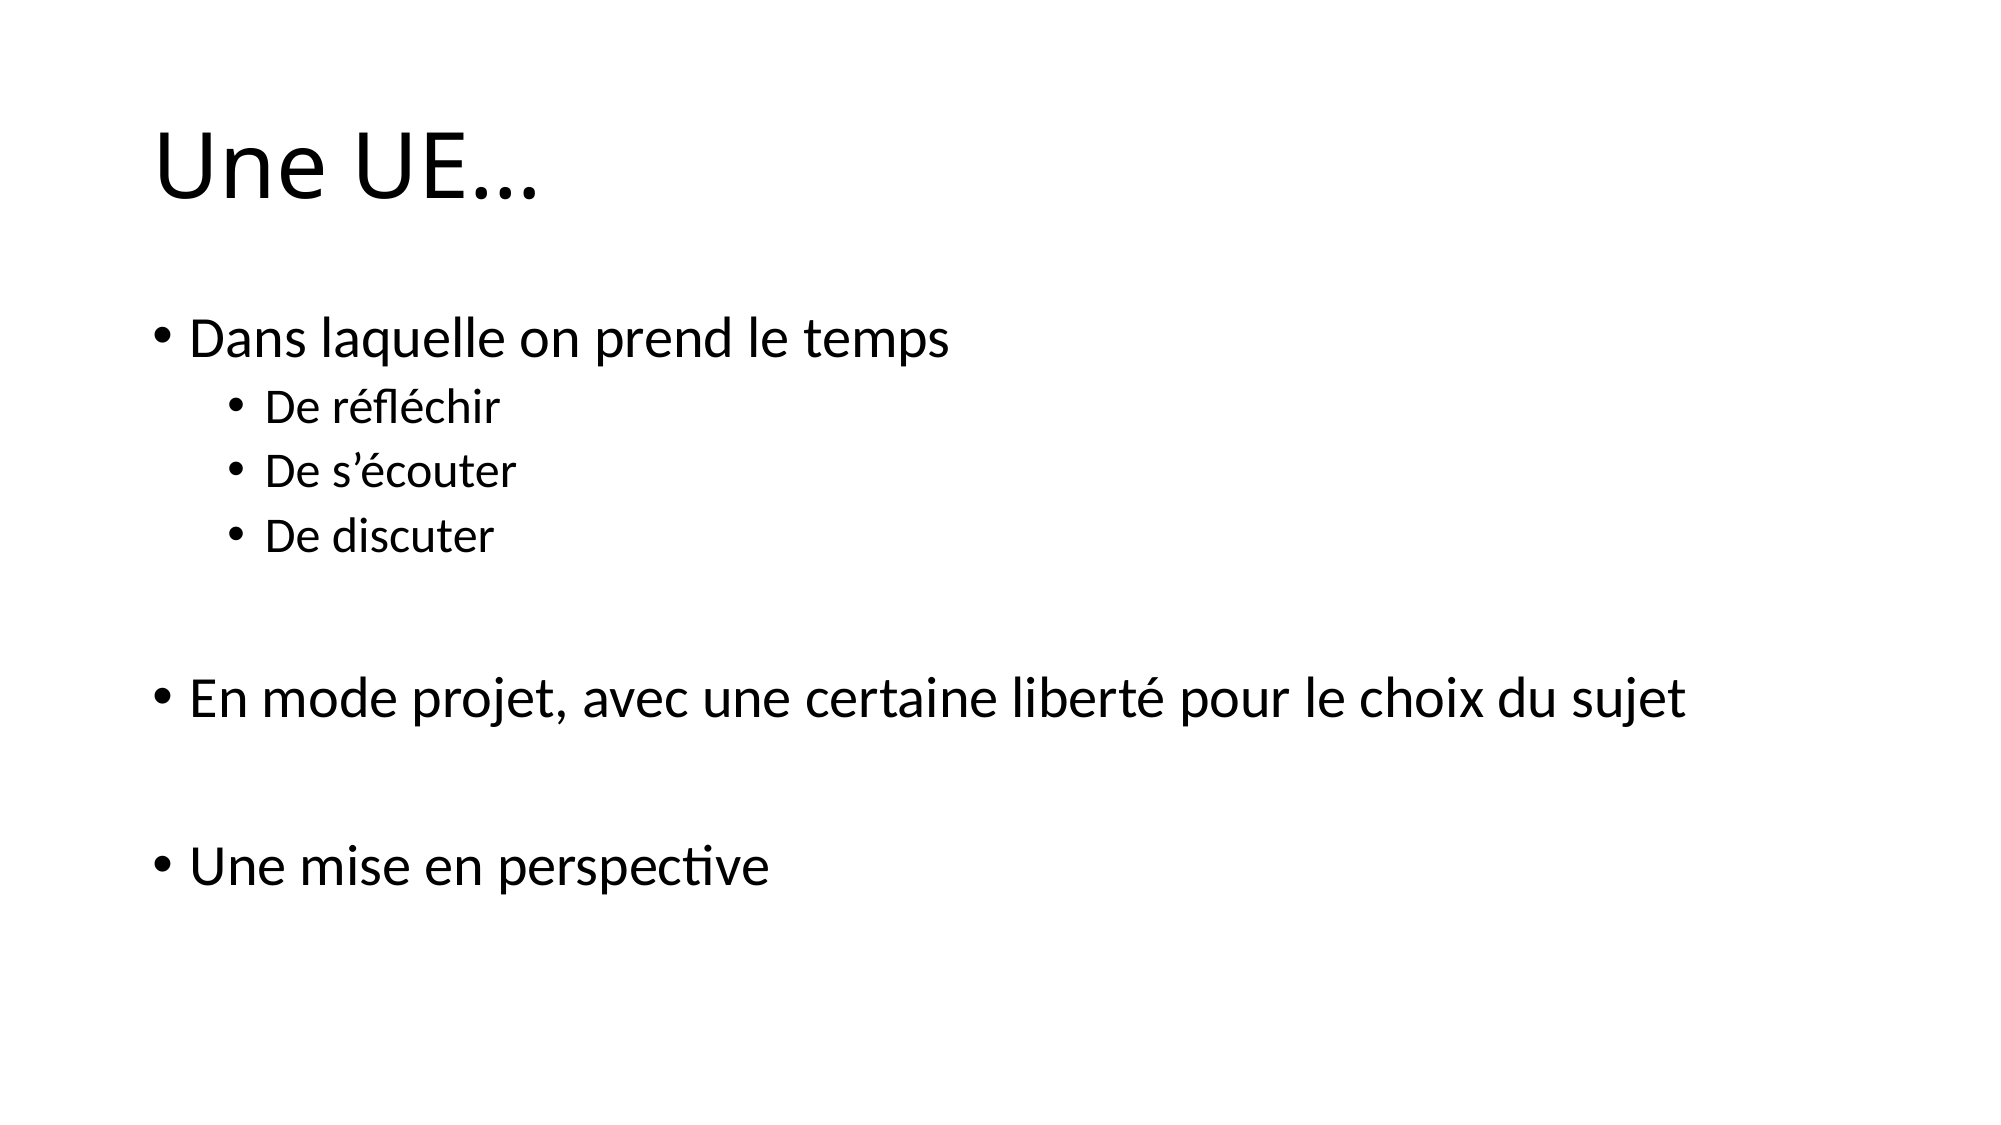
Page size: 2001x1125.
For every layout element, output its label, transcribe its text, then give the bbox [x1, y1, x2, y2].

list Dans laquelle on prend le temps De réfléchir De s’écouter De discuter En mode projet, avec une certaine liberté pour le choix du sujet Une mise en perspective [137, 299, 1863, 1014]
title Une UE… [137, 59, 1863, 278]
